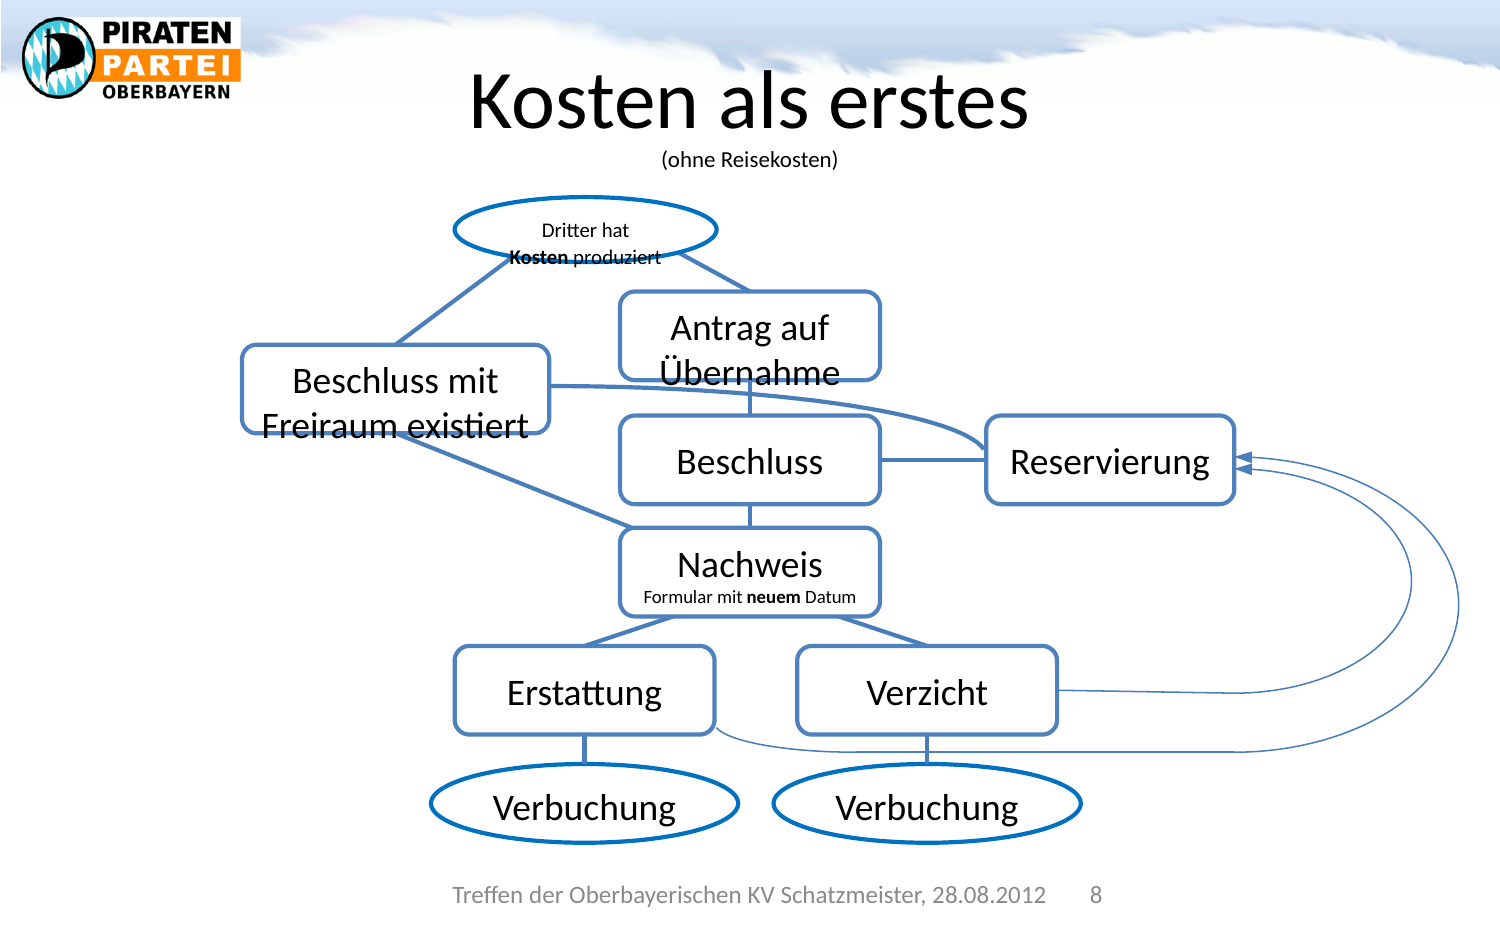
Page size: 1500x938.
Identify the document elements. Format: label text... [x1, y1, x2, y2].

text_box Antrag auf Übernahme [620, 291, 880, 381]
text_box Beschluss mit Freiraum existiert [242, 344, 550, 434]
text_box Dritter hat Kosten produziert [454, 197, 717, 263]
text_box Nachweis Formular mit neuem Datum [620, 527, 880, 617]
text_box Verbuchung [430, 764, 739, 843]
text_box Verzicht [797, 645, 1058, 735]
text_box Reservierung [986, 415, 1235, 505]
text_box Beschluss [620, 415, 880, 505]
text_box Erstattung [454, 645, 715, 735]
title Kosten als erstes (ohne Reisekosten) [75, 37, 1426, 174]
text_box Verbuchung [773, 764, 1081, 843]
text_box Treffen der Oberbayerischen KV Schatzmeister, 28.08.2012 [76, 868, 1074, 919]
text_box [1074, 868, 1426, 919]
